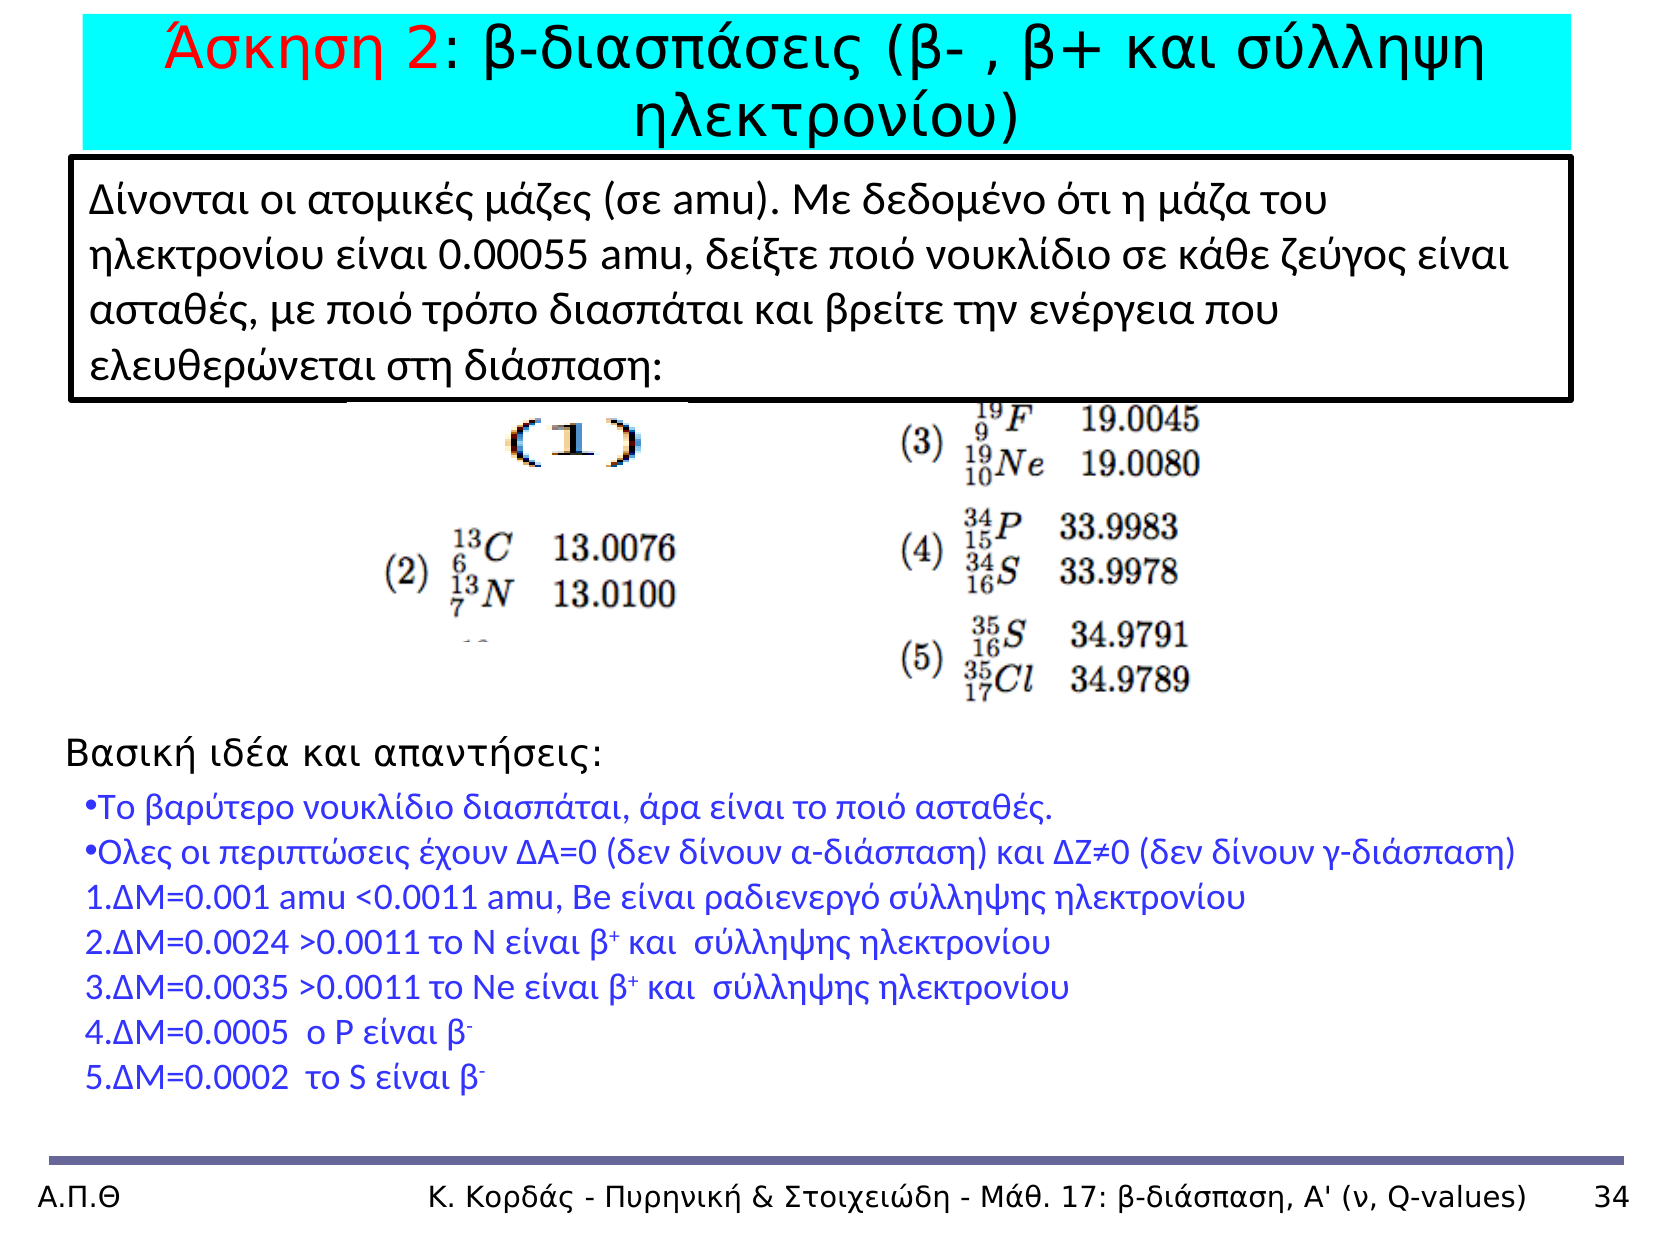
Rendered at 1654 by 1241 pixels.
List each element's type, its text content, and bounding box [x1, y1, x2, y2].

picture [346, 402, 733, 642]
text_box Το βαρύτερο νουκλίδιο διασπάται, άρα είναι το ποιό ασταθές. Ολες οι περιπτώσεις έχουν ΔΑ=0 (δεν δίνουν α-διάσπαση) και ΔΖ≠0 (δεν δίνουν γ-διάσπαση) ΔΜ=0.001 amu <0.0011 amu, Be είναι ραδιενεργό σύλληψης ηλεκτρονίου ΔΜ=0.0024 >0.0011 το Ν είναι β+ και σύλληψης ηλεκτρονίου ΔΜ=0.0035 >0.0011 το Νe είναι β+ και σύλληψης ηλεκτρονίου ΔΜ=0.0005 ο P είναι β- ΔΜ=0.0002 το S είναι β- [69, 774, 1612, 1106]
title Άσκηση 2: β-διασπάσεις (β- , β+ και σύλληψη ηλεκτρονίου) [82, 13, 1571, 151]
text_box Βασική ιδέα και απαντήσεις: [49, 724, 620, 784]
text_box Δίνονται οι ατομικές μάζες (σε amu). Με δεδομένο ότι η μάζα του ηλεκτρονίου είναι 0.00055 amu, δείξτε ποιό νουκλίδιο σε κάθε ζεύγος είναι ασταθές, με ποιό τρόπο διασπάται και βρείτε την ενέργεια που ελευθερώνεται στη διάσπαση: [71, 157, 1571, 400]
picture [874, 400, 1238, 718]
